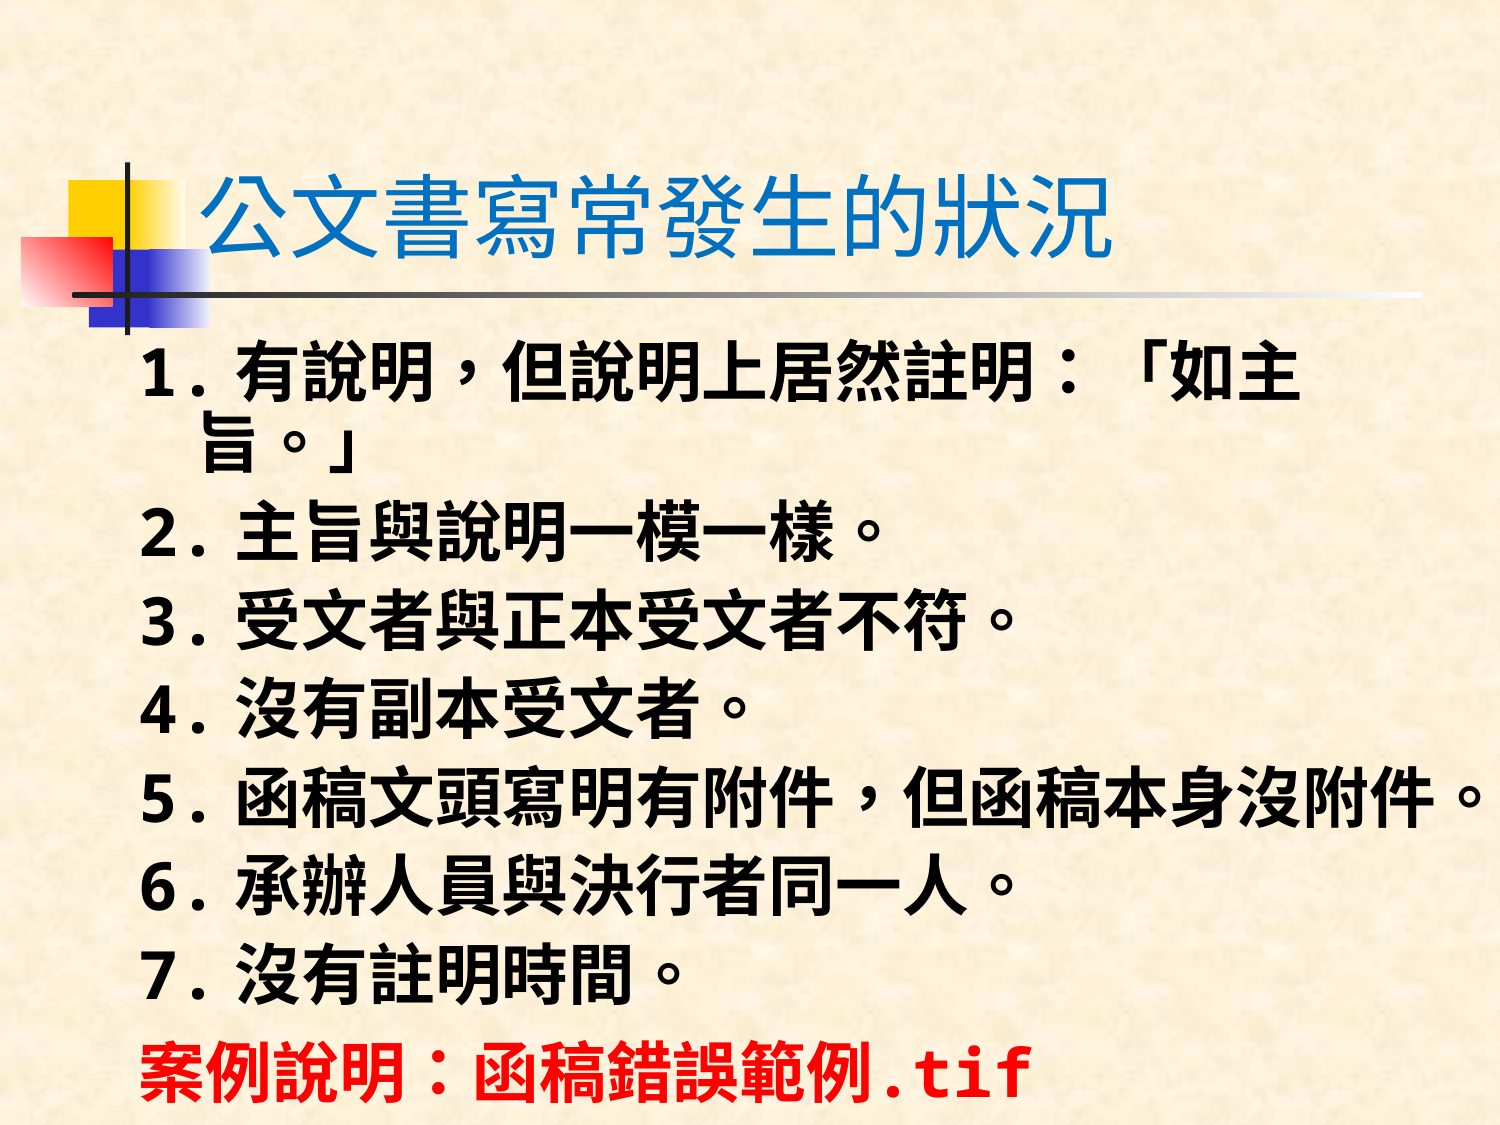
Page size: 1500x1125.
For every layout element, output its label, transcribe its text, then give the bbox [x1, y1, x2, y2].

picture [0, 0, 1500, 1125]
title 公文書寫常發生的狀況 [183, 90, 1176, 278]
list 1.有說明，但說明上居然註明：「如主旨。」 2.主旨與說明一模一樣。 3.受文者與正本受文者不符。 4.沒有副本受文者。 5.函稿文頭寫明有附件，但函稿本身沒附件。 6.承辦人員與決行者同一人。 7.沒有註明時間。 案例說明：函稿錯誤範例.tif [123, 331, 1500, 1094]
